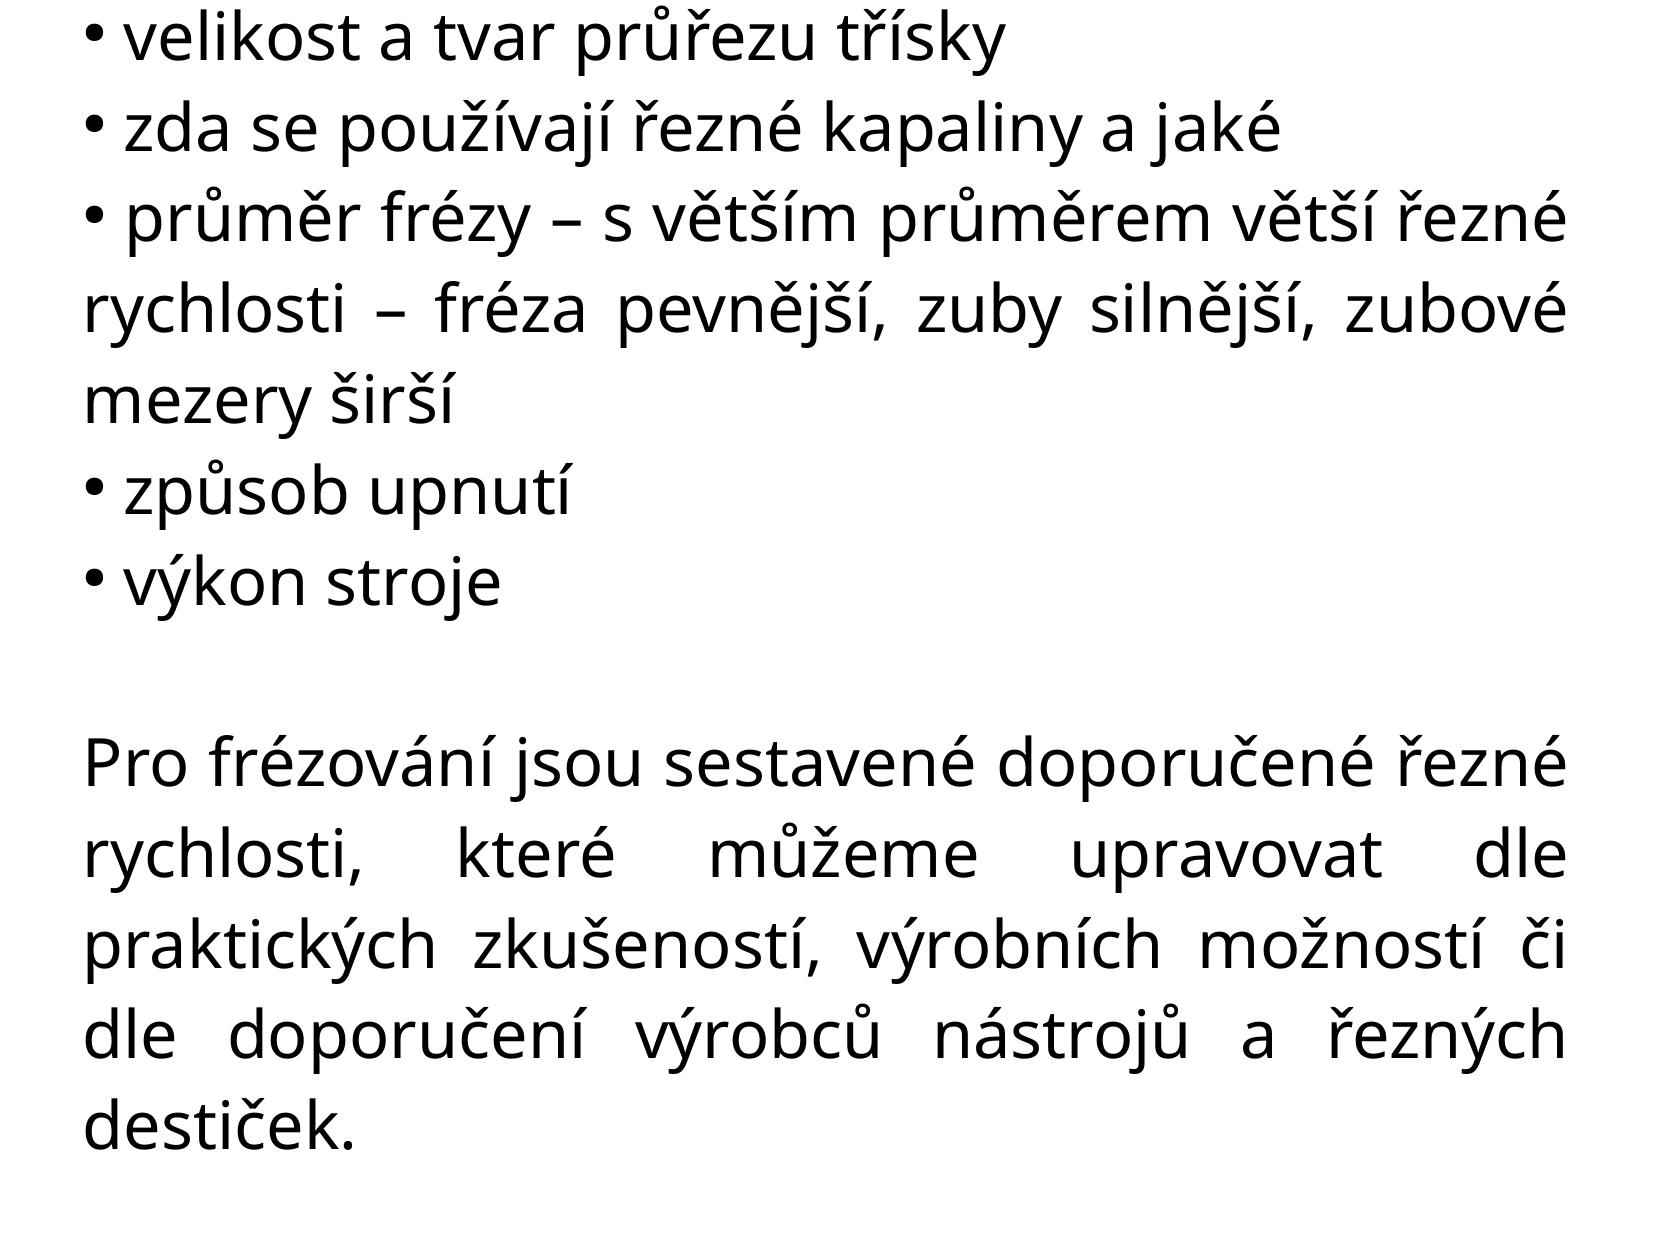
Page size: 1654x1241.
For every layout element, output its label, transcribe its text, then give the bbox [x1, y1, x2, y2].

subtitle geometrie břitu velikost a tvar průřezu třísky zda se používají řezné kapaliny a jaké průměr frézy – s větším průměrem větší řezné rychlosti – fréza pevnější, zuby silnější, zubové mezery širší způsob upnutí výkon stroje Pro frézování jsou sestavené doporučené řezné rychlosti, které můžeme upravovat dle praktických zkušeností, výrobních možností či dle doporučení výrobců nástrojů a řezných destiček. [82, 36, 1571, 1122]
